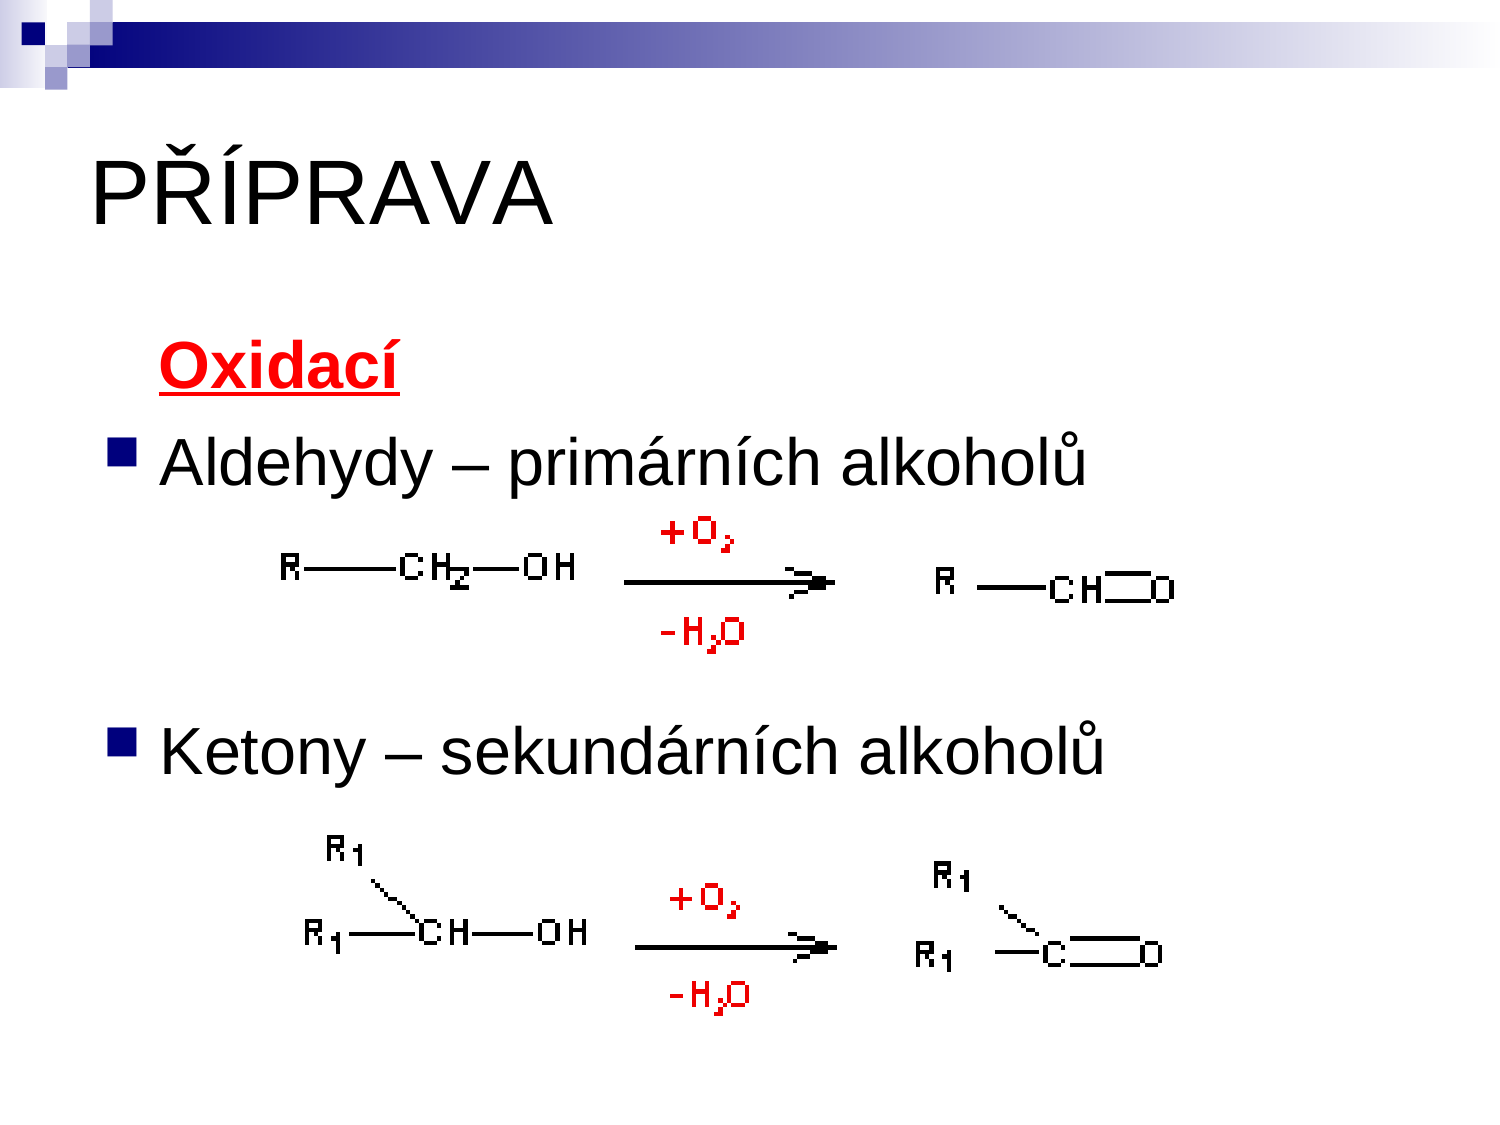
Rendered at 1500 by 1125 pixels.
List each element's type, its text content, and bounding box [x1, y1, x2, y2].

title PŘÍPRAVA [75, 75, 1426, 301]
chart [301, 822, 1211, 1043]
list Oxidací Aldehydy – primárních alkoholů Ketony – sekundárních alkoholů [88, 314, 1439, 1010]
chart [277, 503, 1211, 700]
